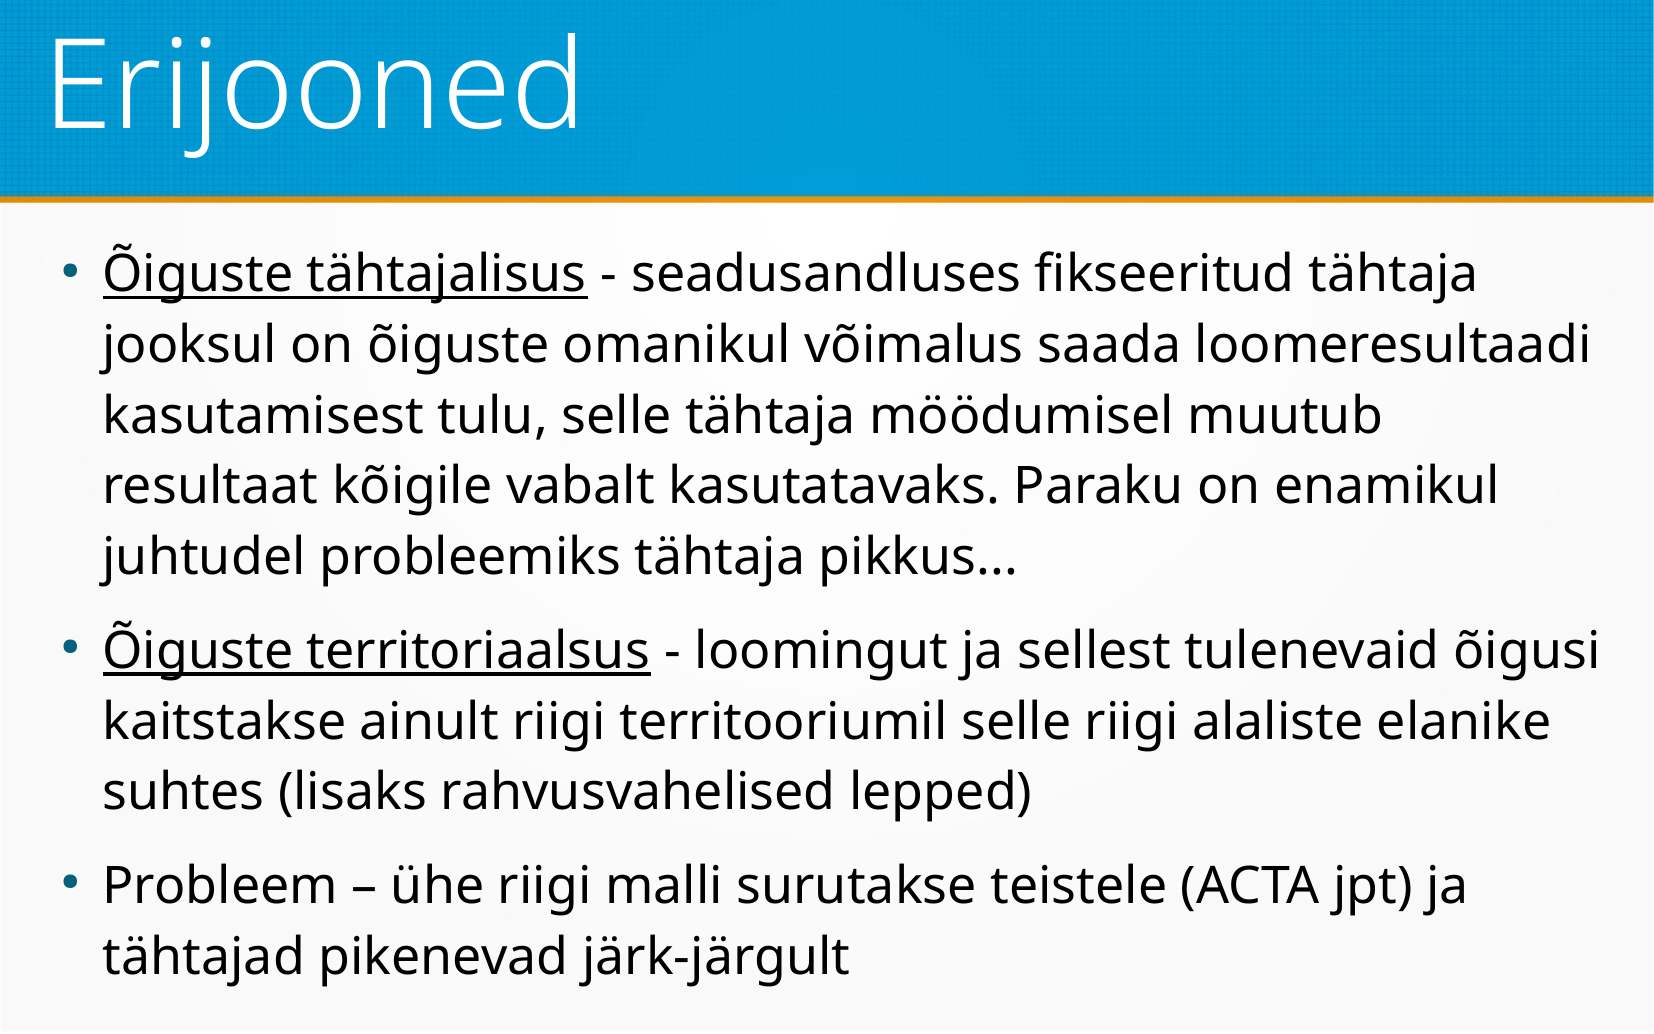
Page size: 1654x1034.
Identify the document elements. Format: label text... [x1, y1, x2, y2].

title Erijooned [43, 0, 1619, 166]
list Õiguste tähtajalisus - seadusandluses fikseeritud tähtaja jooksul on õiguste omanikul võimalus saada loomeresultaadi kasutamisest tulu, selle tähtaja möödumisel muutub resultaat kõigile vabalt kasutatavaks. Paraku on enamikul juhtudel probleemiks tähtaja pikkus... Õiguste territoriaalsus - loomingut ja sellest tulenevaid õigusi kaitstakse ainult riigi territooriumil selle riigi alaliste elanike suhtes (lisaks rahvusvahelised lepped) Probleem – ühe riigi malli surutakse teistele (ACTA jpt) ja tähtajad pikenevad järk-järgult [47, 236, 1607, 1002]
picture [0, 195, 1654, 1034]
